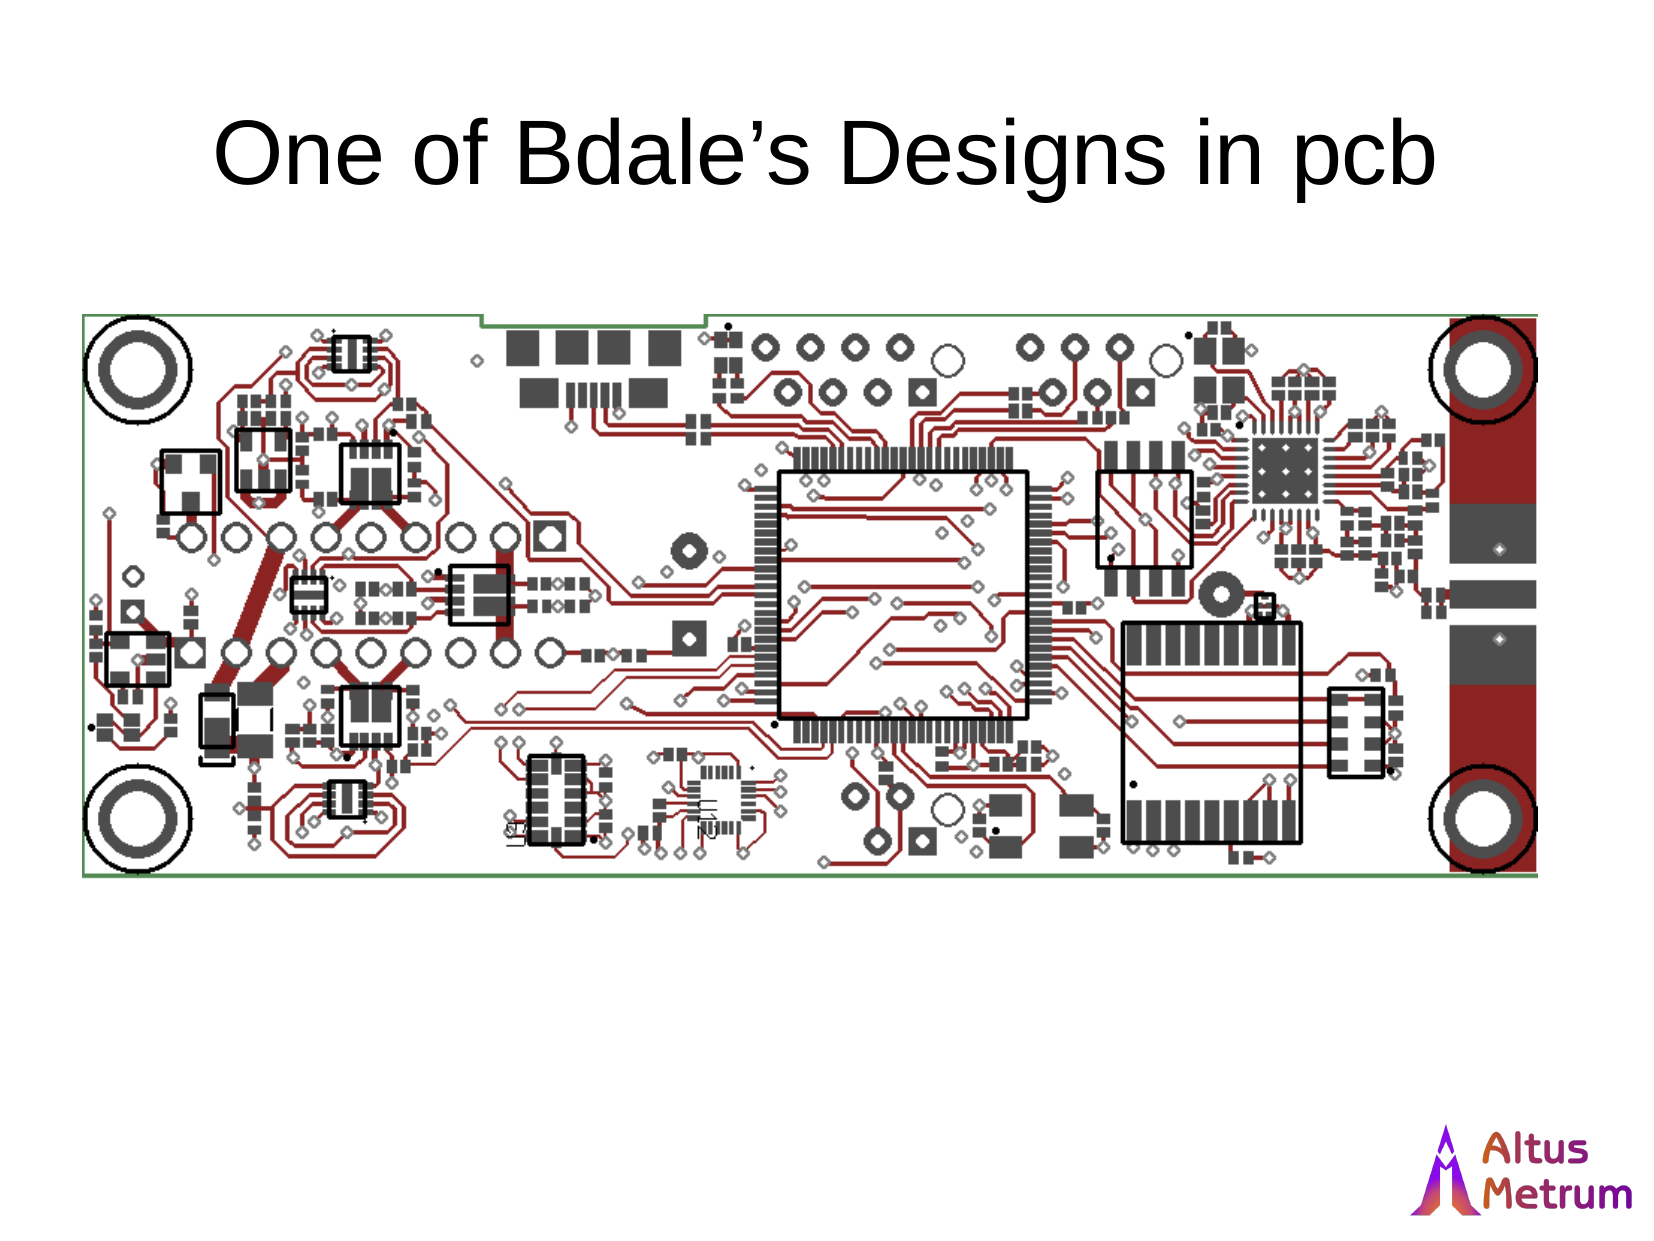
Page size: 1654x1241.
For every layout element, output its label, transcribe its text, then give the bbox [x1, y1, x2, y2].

title One of Bdale’s Designs in pcb [82, 49, 1571, 257]
picture [82, 314, 1538, 986]
picture [1410, 1124, 1636, 1226]
